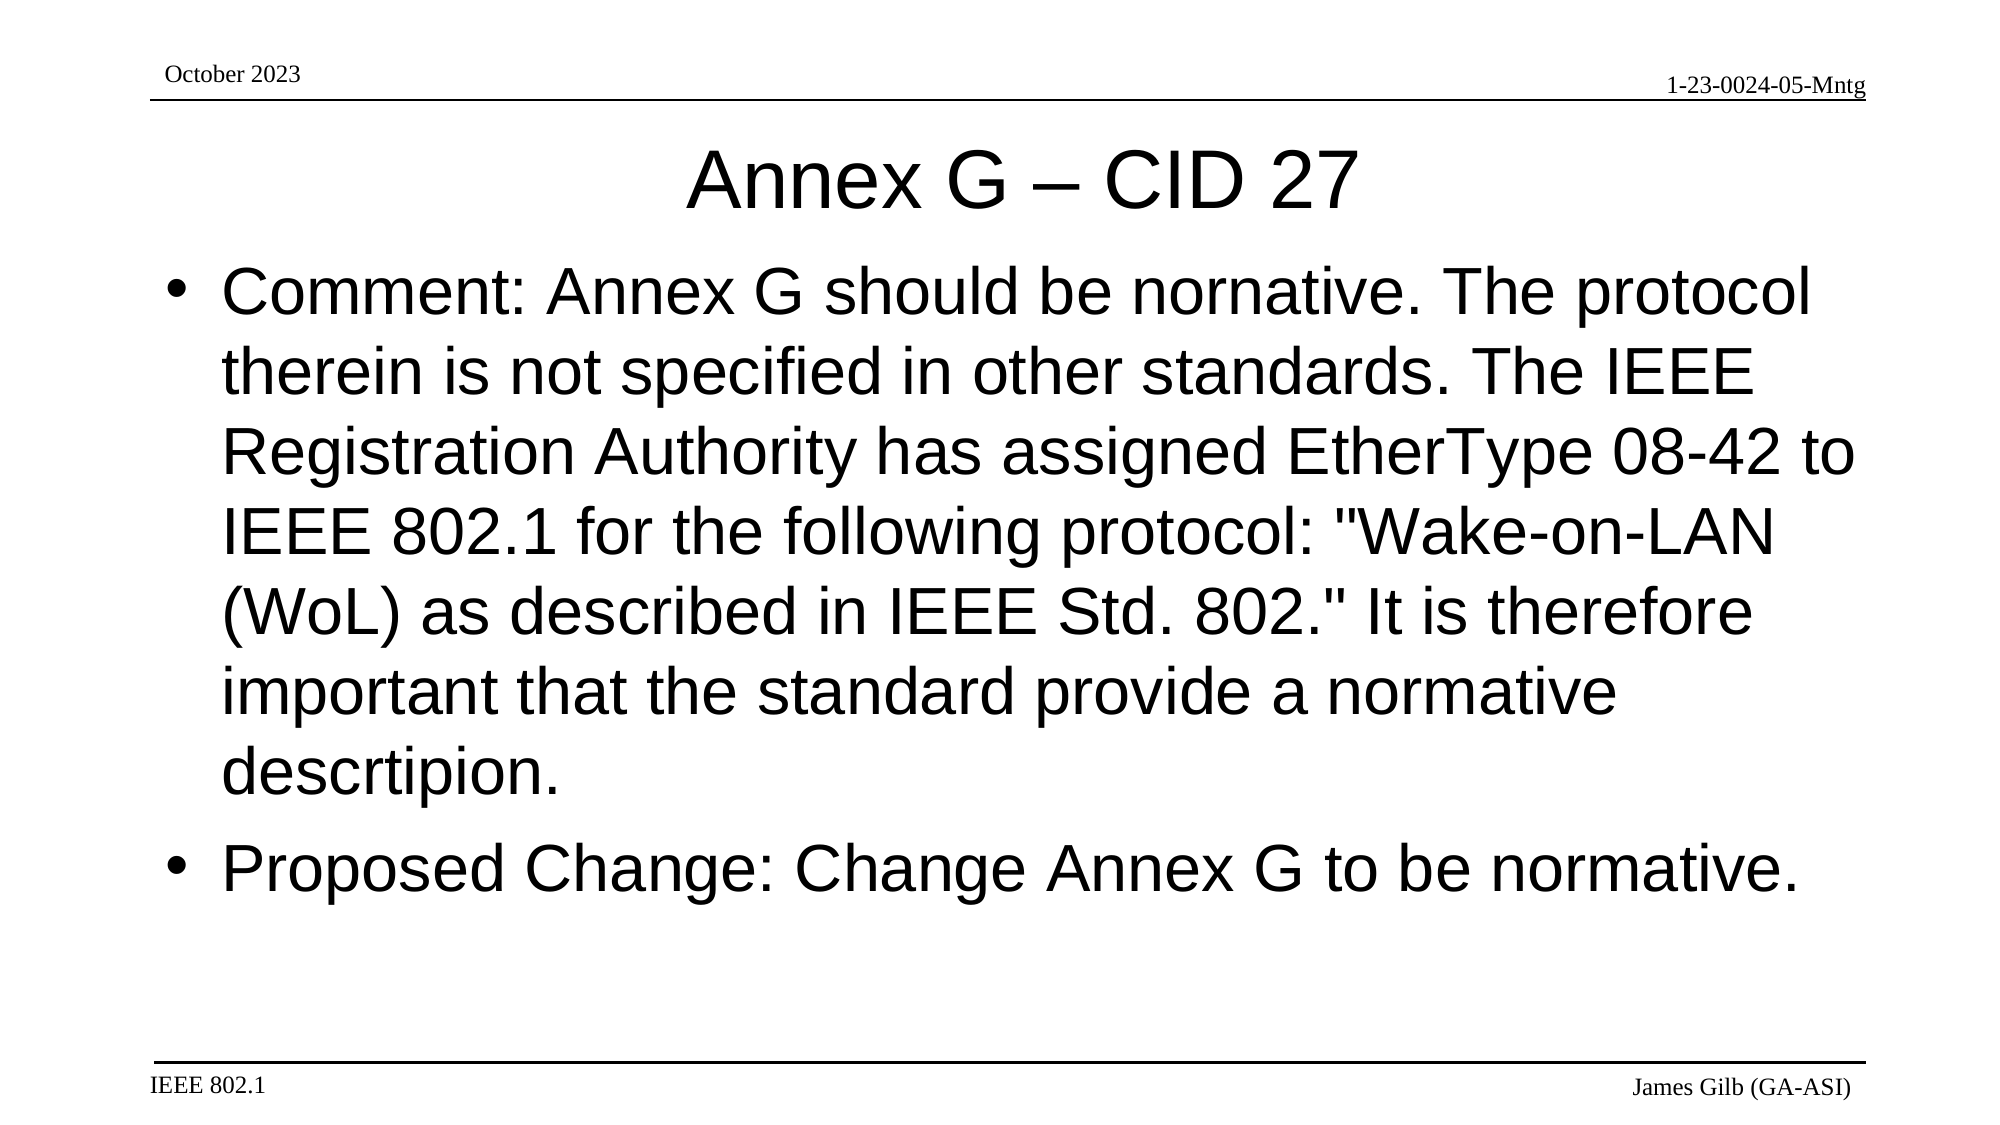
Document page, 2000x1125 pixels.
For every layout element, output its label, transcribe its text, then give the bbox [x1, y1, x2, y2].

list Comment: Annex G should be nornative. The protocol therein is not specified in other standards. The IEEE Registration Authority has assigned EtherType 08-42 to IEEE 802.1 for the following protocol: "Wake-on-LAN (WoL) as described in IEEE Std. 802." It is therefore important that the standard provide a normative descrtipion. Proposed Change: Change Annex G to be normative. [150, 239, 1900, 1051]
title Annex G – CID 27 [149, 112, 1900, 238]
